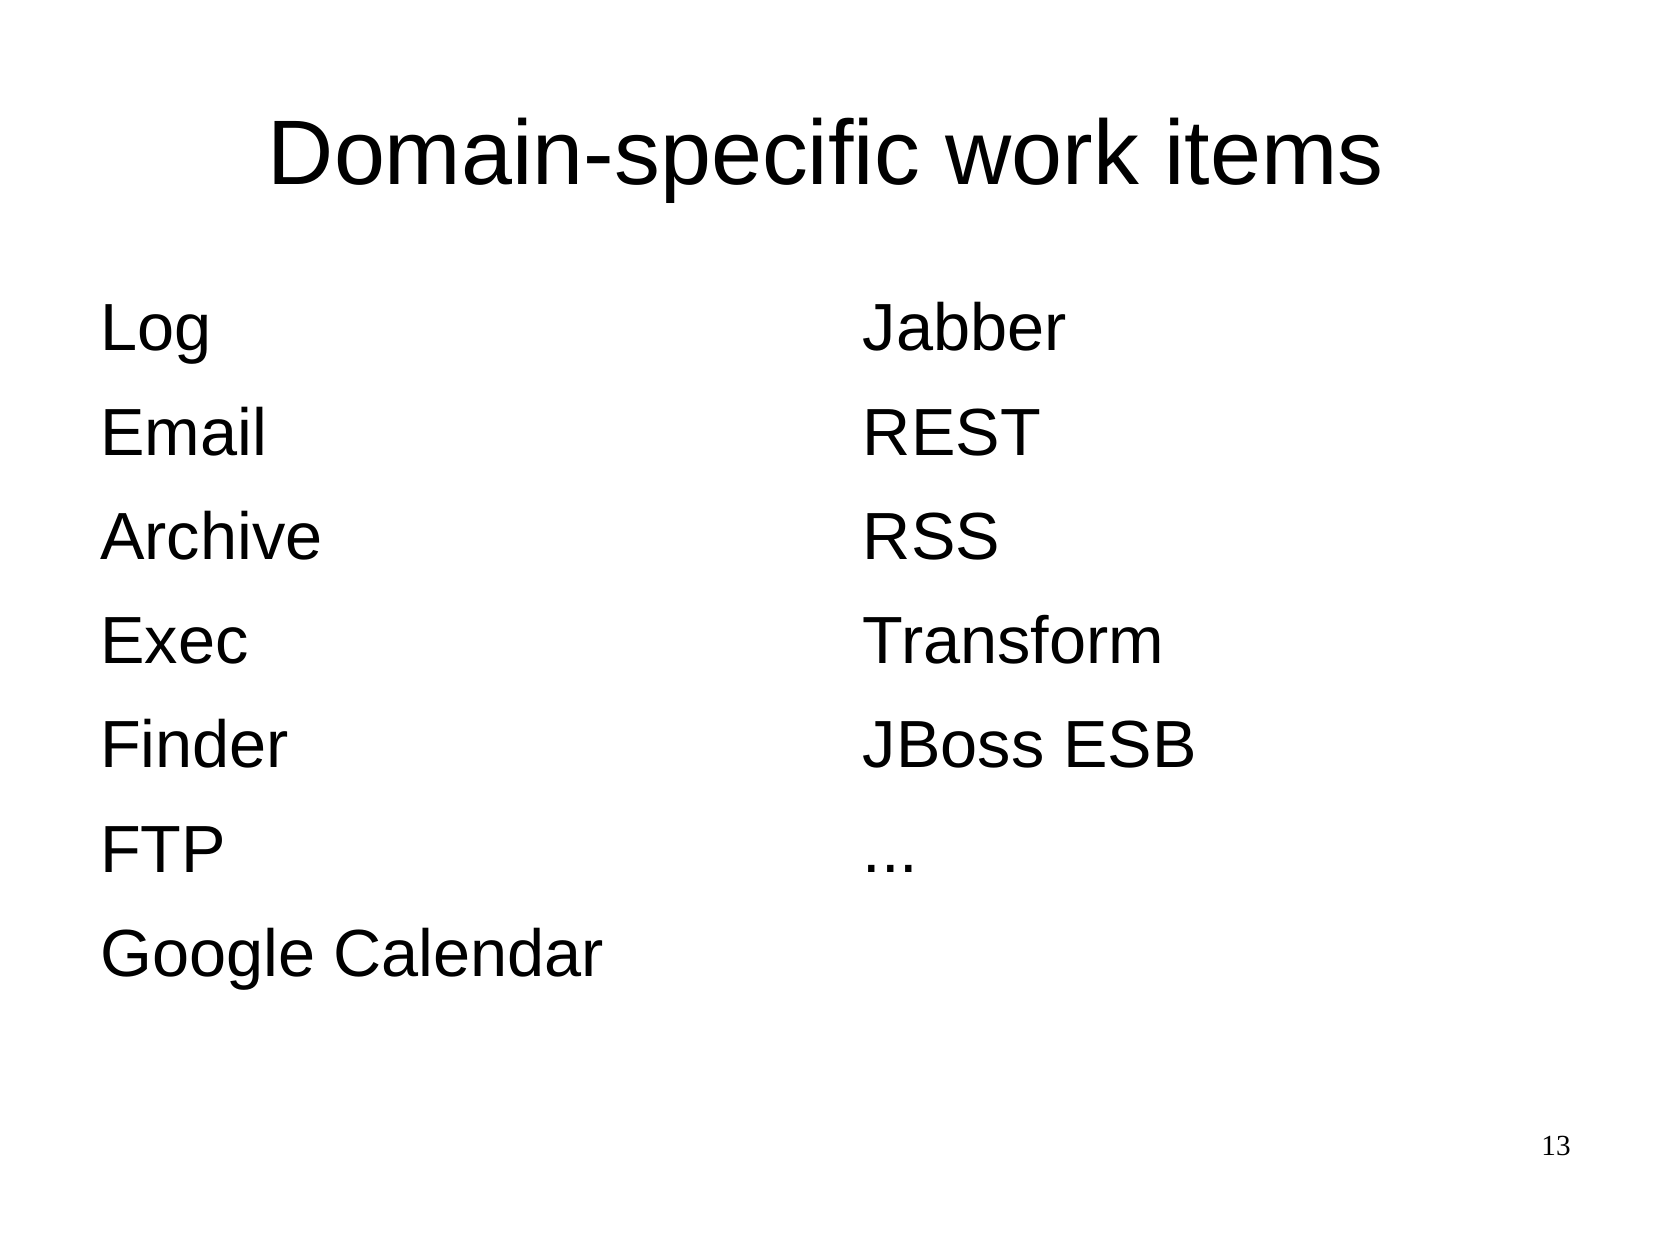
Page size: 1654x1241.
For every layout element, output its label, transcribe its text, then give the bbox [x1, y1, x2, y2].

title Domain-specific work items [82, 49, 1571, 257]
list Log Email Archive Exec Finder FTP Google Calendar [82, 290, 809, 1109]
list Jabber REST RSS Transform JBoss ESB ... [845, 290, 1572, 1094]
